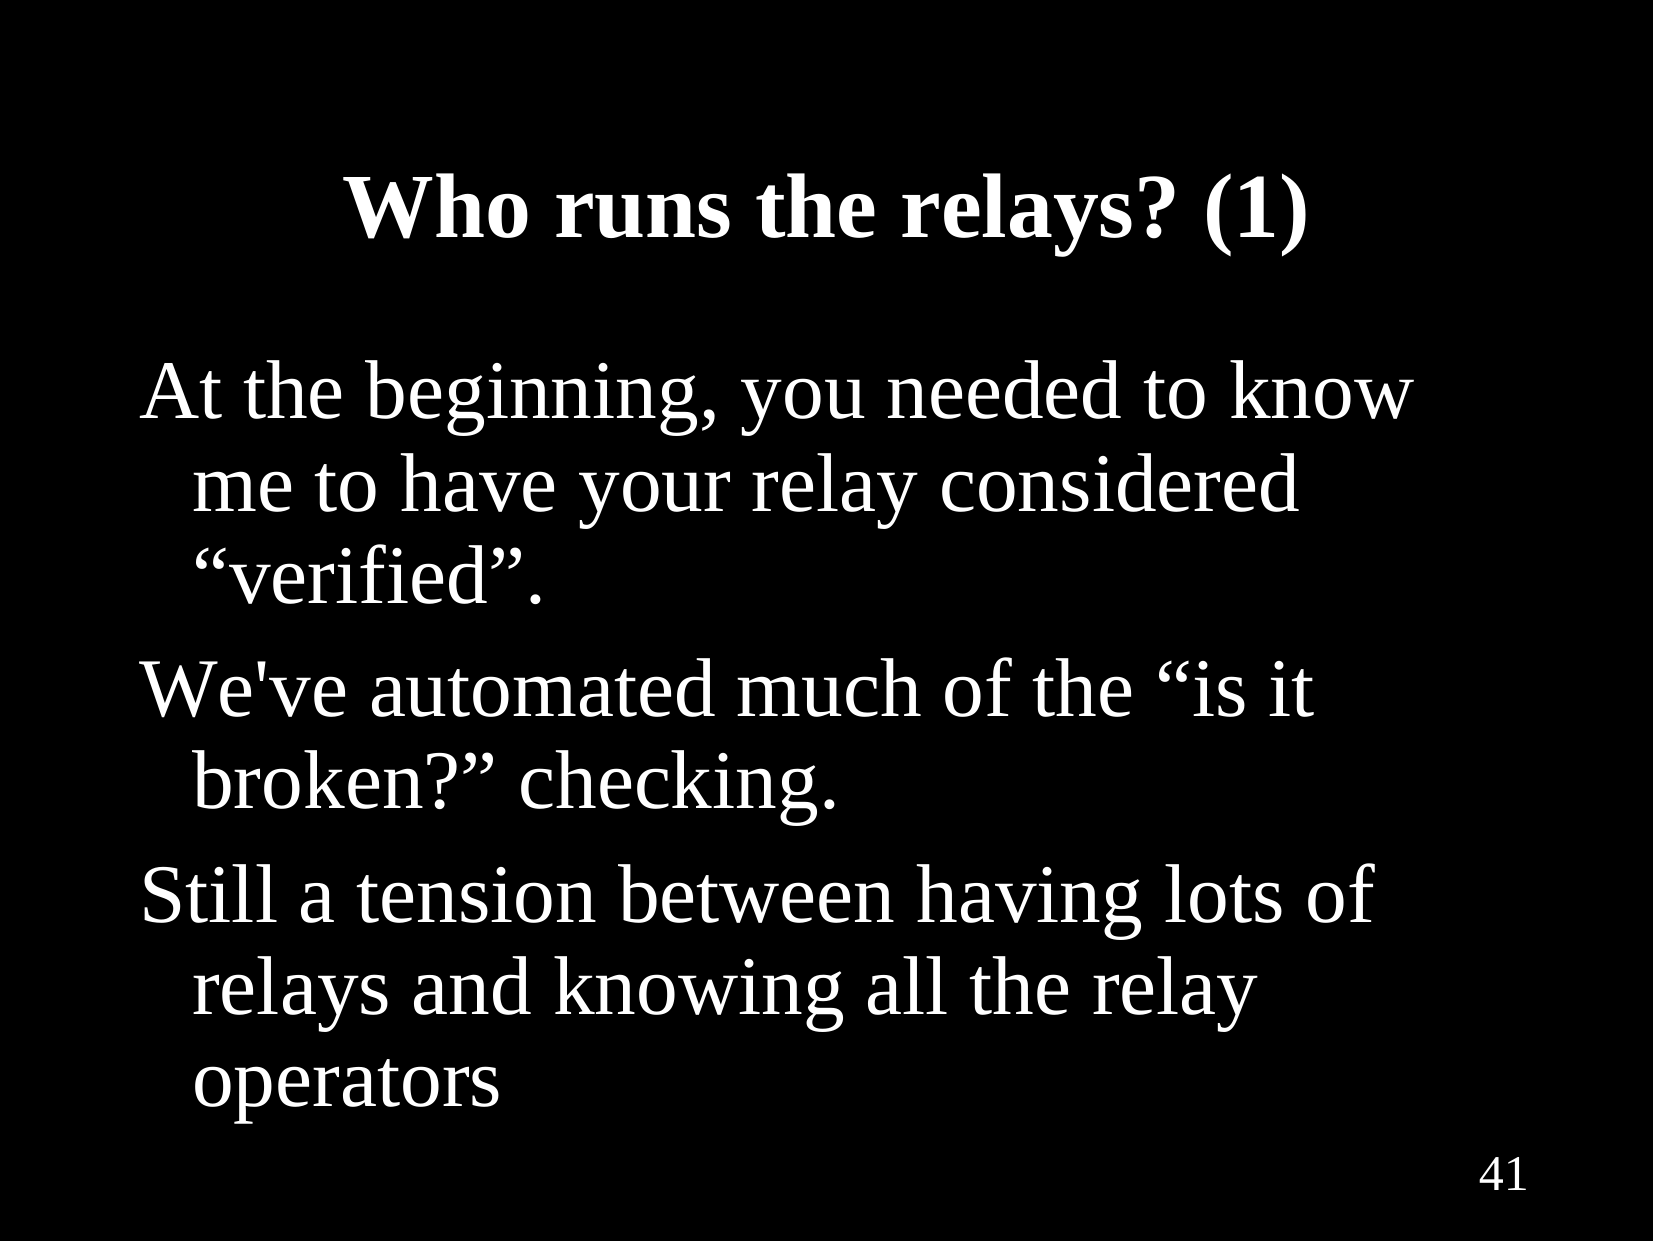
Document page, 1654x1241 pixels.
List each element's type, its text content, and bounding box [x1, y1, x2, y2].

list At the beginning, you needed to know me to have your relay considered “verified”. We've automated much of the “is it broken?” checking. Still a tension between having lots of relays and knowing all the relay operators [121, 344, 1534, 1127]
title Who runs the relays? (1) [121, 102, 1534, 311]
